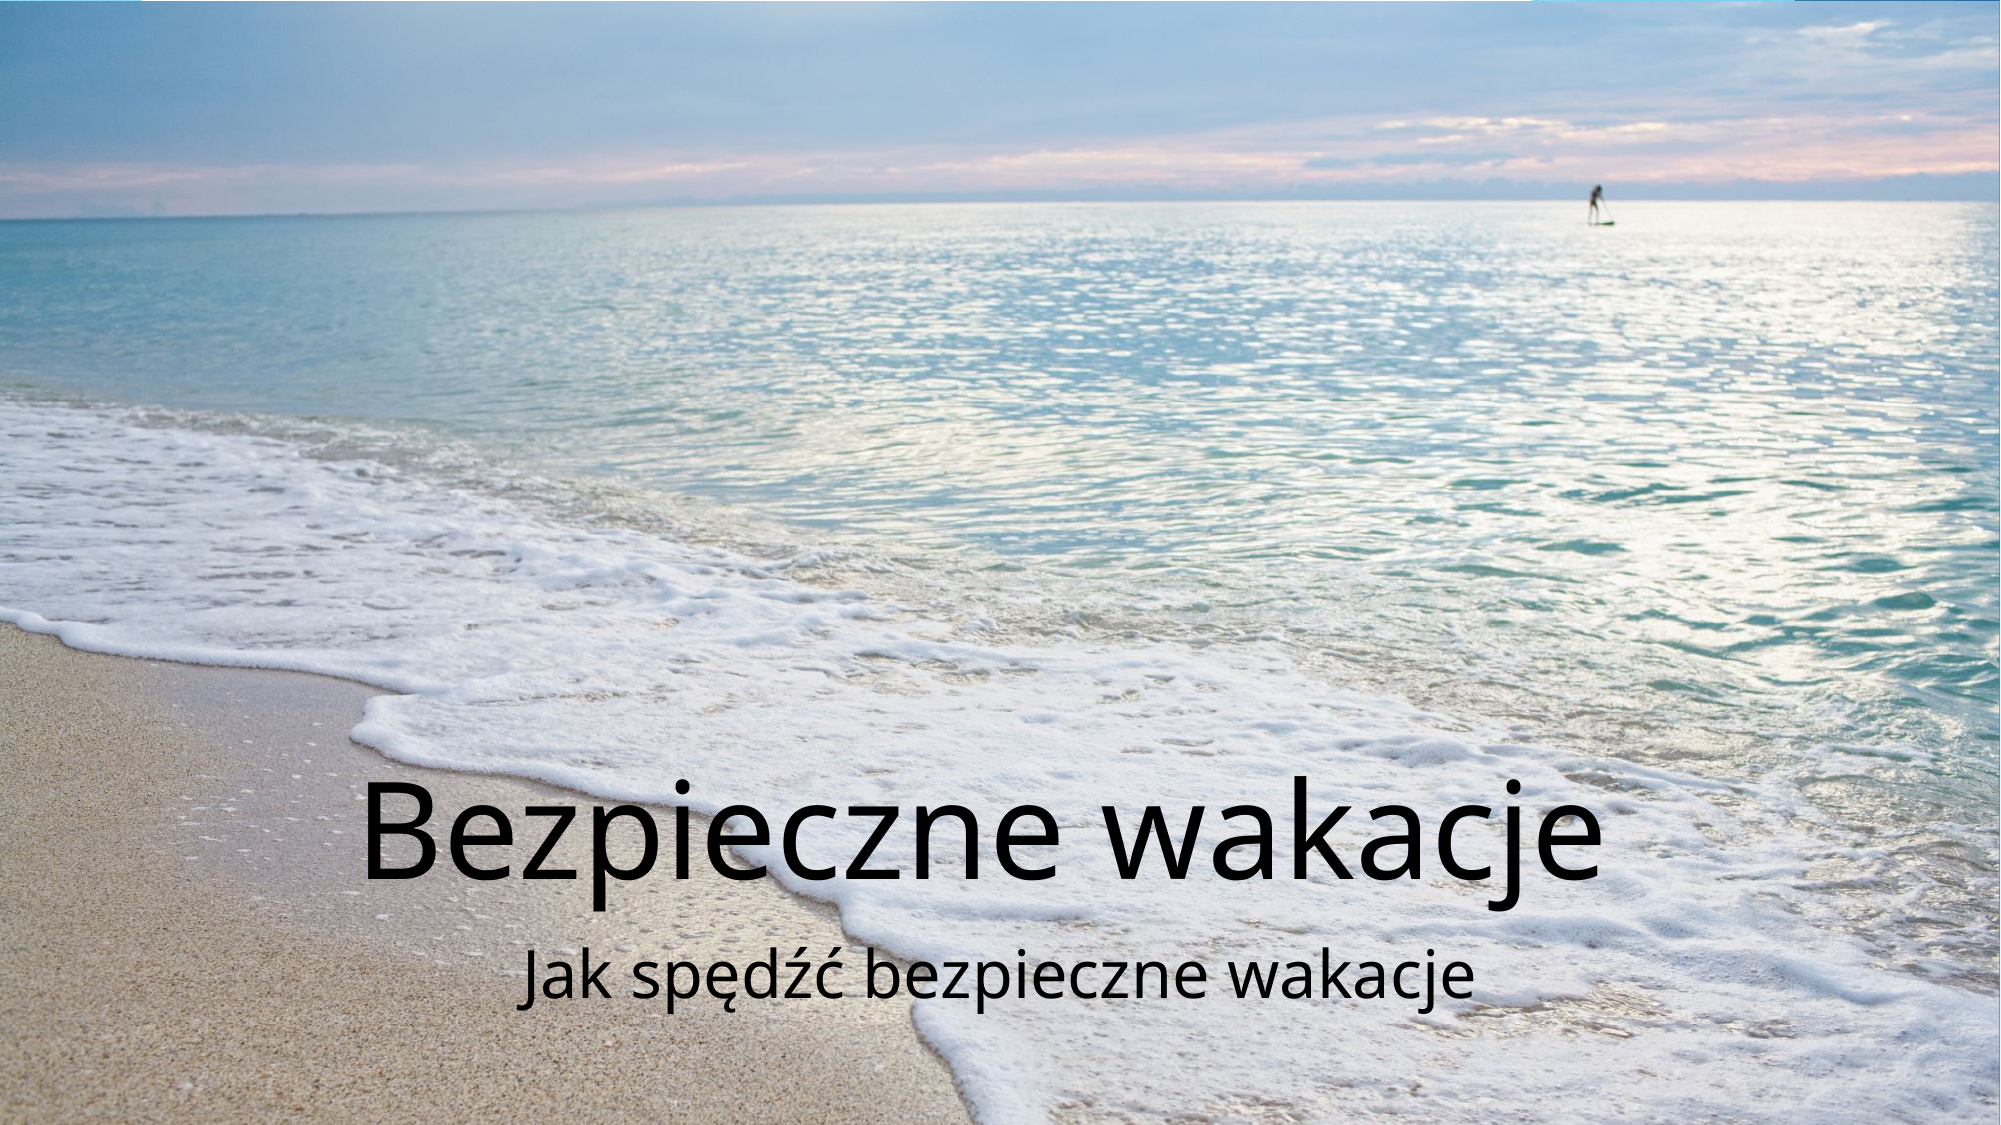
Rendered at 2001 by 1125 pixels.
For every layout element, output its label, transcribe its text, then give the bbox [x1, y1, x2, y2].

title Bezpieczne wakacje [249, 724, 1750, 914]
subtitle Jak spędźć bezpieczne wakacje [249, 924, 1750, 1031]
picture [0, 1, 2000, 1125]
